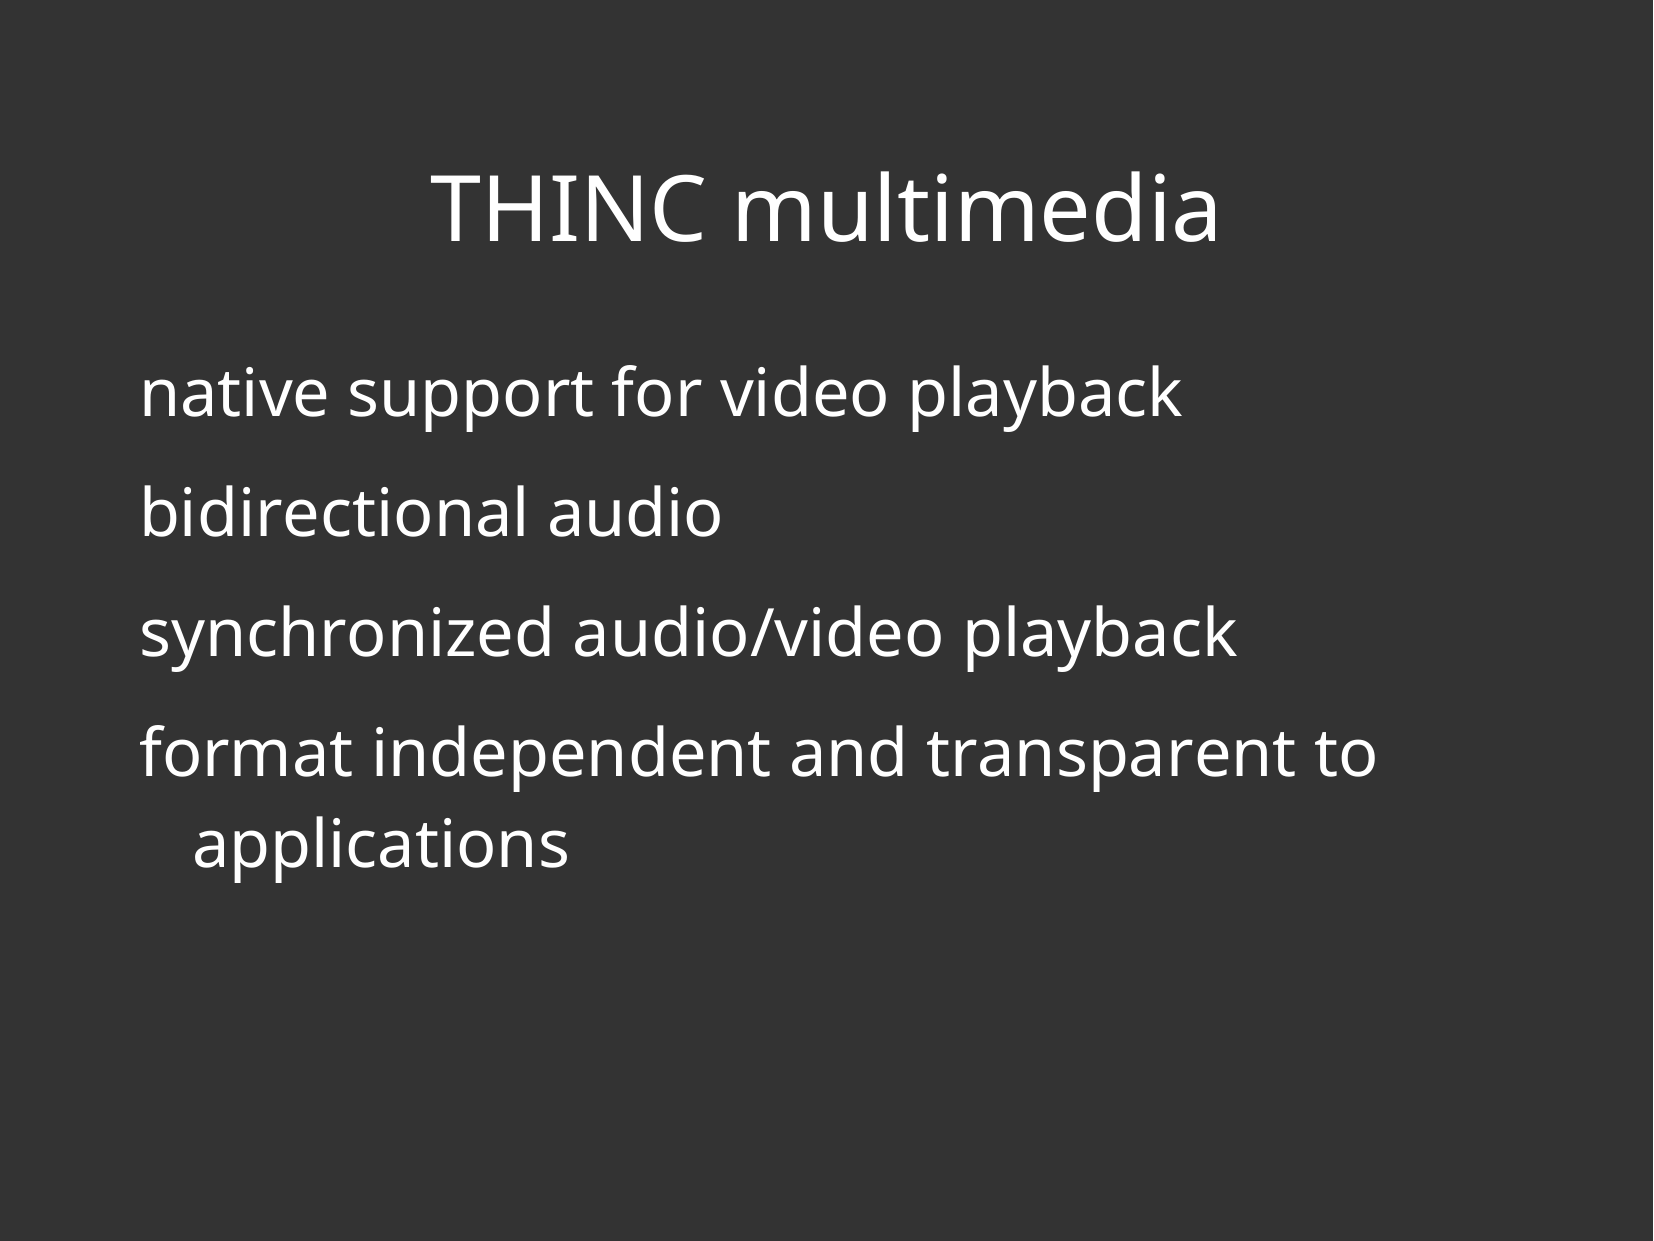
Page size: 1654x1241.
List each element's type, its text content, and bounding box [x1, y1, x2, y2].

list native support for video playback bidirectional audio synchronized audio/video playback format independent and transparent to applications [121, 344, 1533, 1127]
title THINC multimedia [121, 102, 1533, 311]
